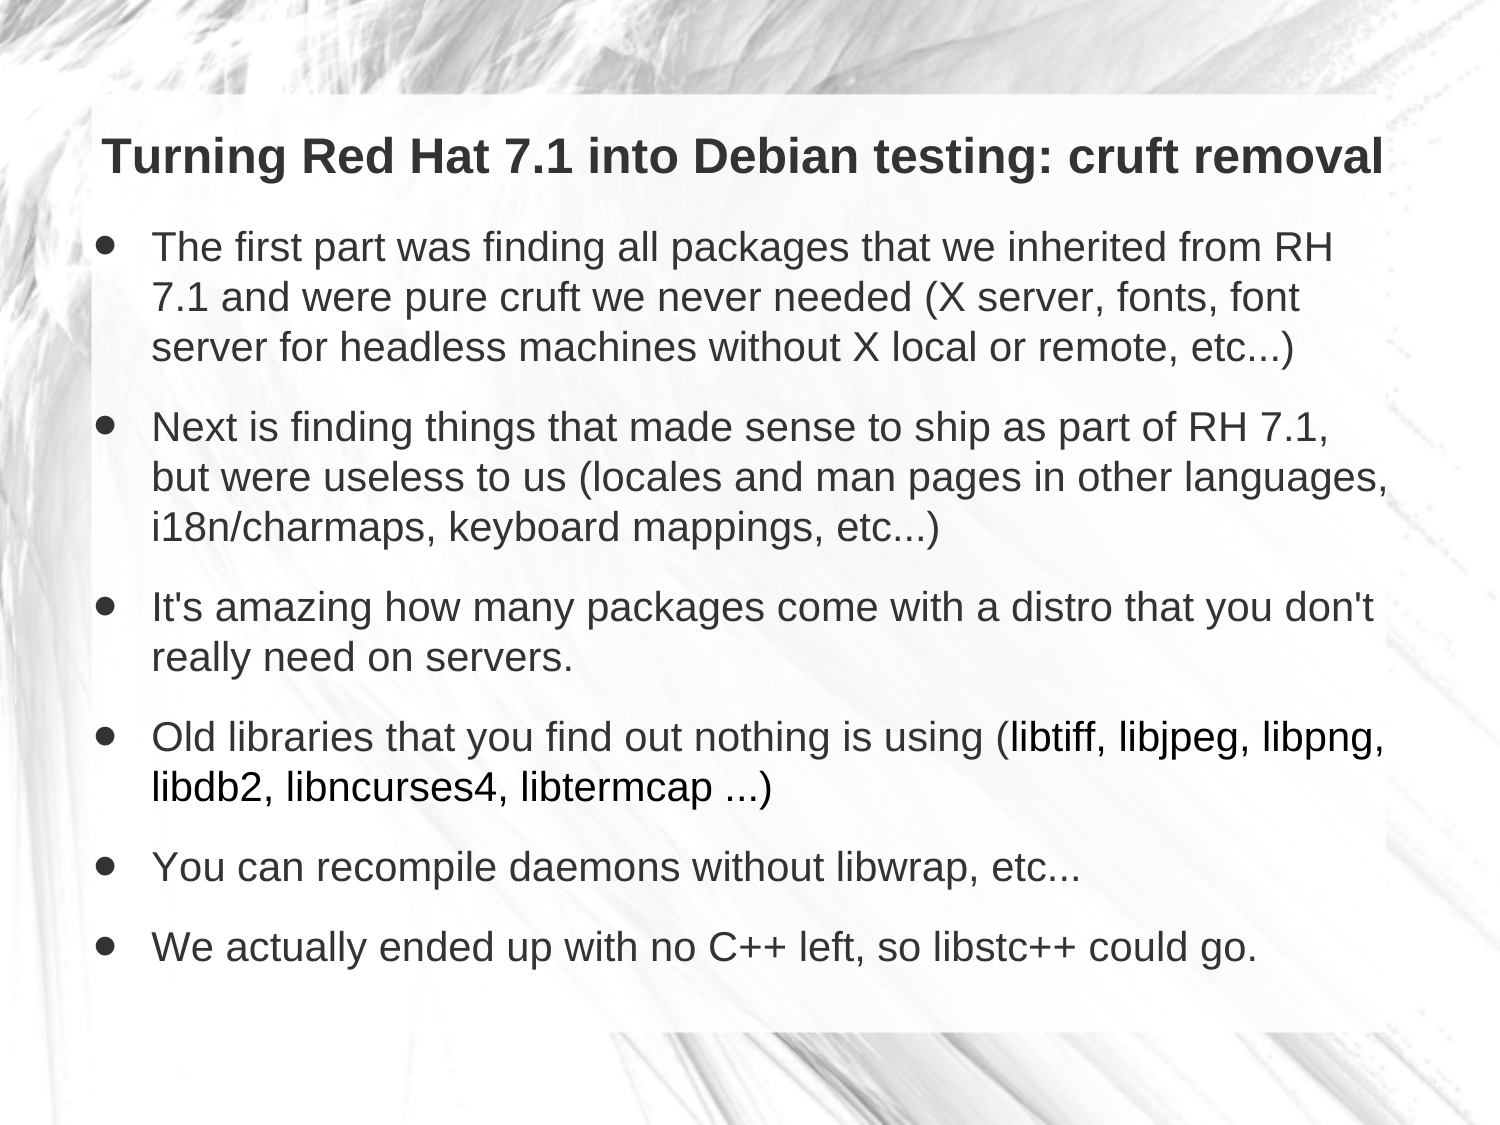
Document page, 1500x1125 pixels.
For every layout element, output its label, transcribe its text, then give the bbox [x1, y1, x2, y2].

list The first part was finding all packages that we inherited from RH 7.1 and were pure cruft we never needed (X server, fonts, font server for headless machines without X local or remote, etc...) Next is finding things that made sense to ship as part of RH 7.1, but were useless to us (locales and man pages in other languages, i18n/charmaps, keyboard mappings, etc...) It's amazing how many packages come with a distro that you don't really need on servers. Old libraries that you find out nothing is using (libtiff, libjpeg, libpng, libdb2, libncurses4, libtermcap ...) You can recompile daemons without libwrap, etc... We actually ended up with no C++ left, so libstc++ could go. [61, 204, 1412, 1047]
picture [0, 0, 1500, 1125]
title Turning Red Hat 7.1 into Debian testing: cruft removal [61, 108, 1412, 204]
